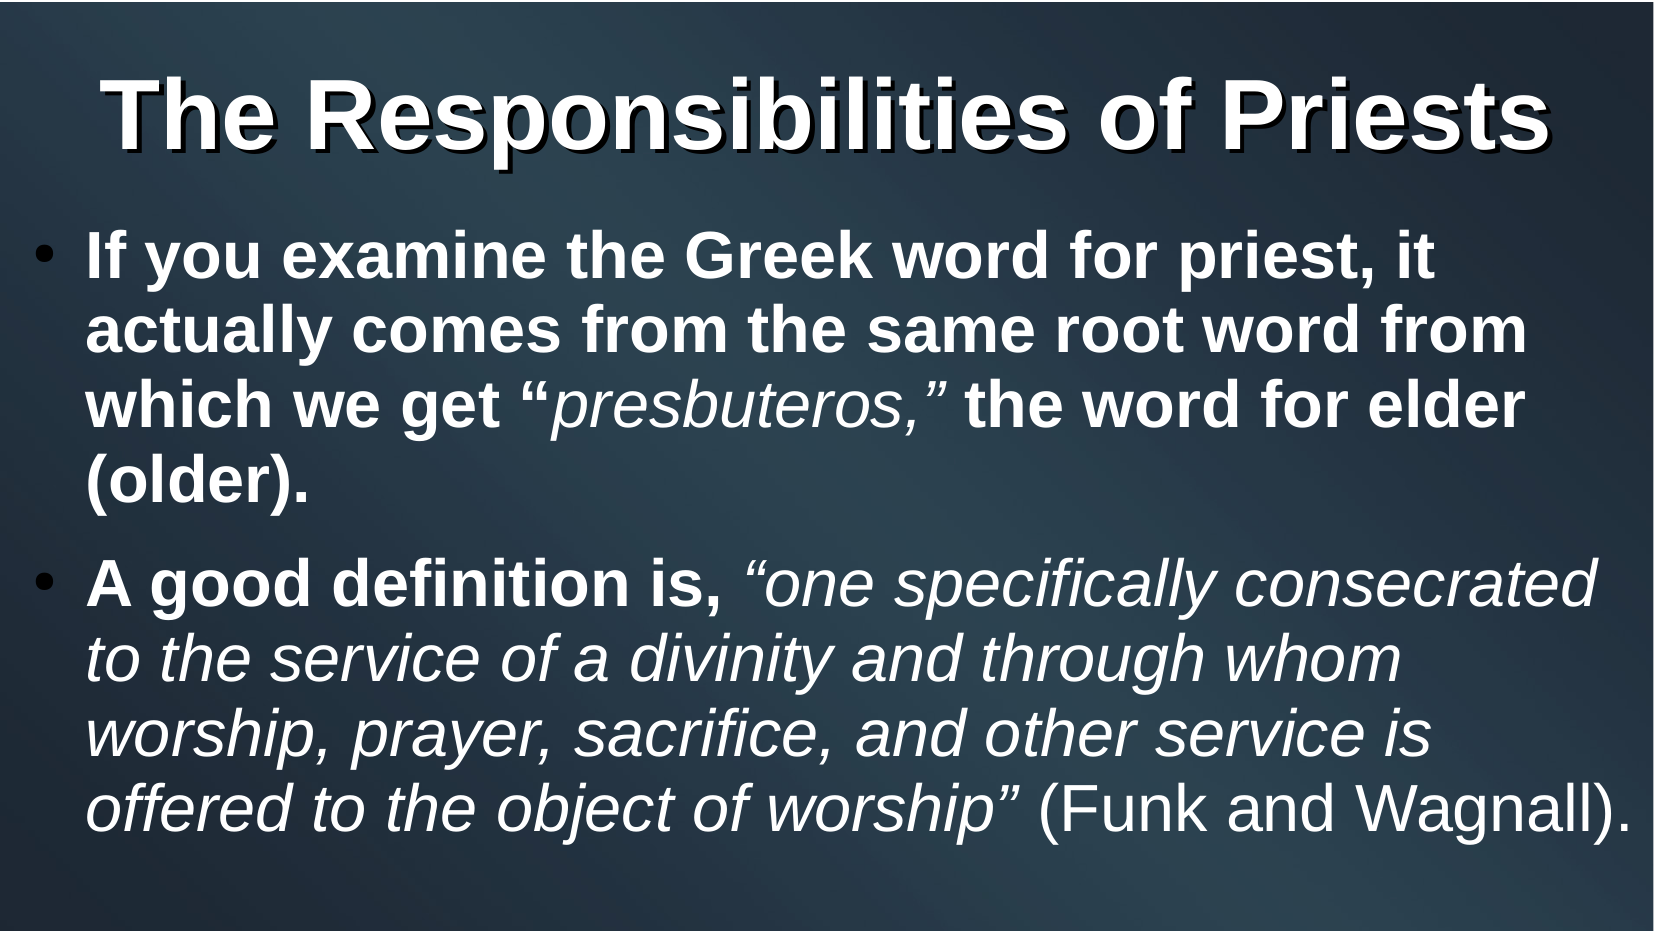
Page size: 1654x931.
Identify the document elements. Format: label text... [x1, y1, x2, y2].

list If you examine the Greek word for priest, it actually comes from the same root word from which we get “presbuteros,” the word for elder (older). A good definition is, “one specifically consecrated to the service of a divinity and through whom worship, prayer, sacrifice, and other service is offered to the object of worship” (Funk and Wagnall). [15, 217, 1636, 916]
picture [0, 2, 1654, 931]
title The Responsibilities of Priests [82, 37, 1571, 193]
